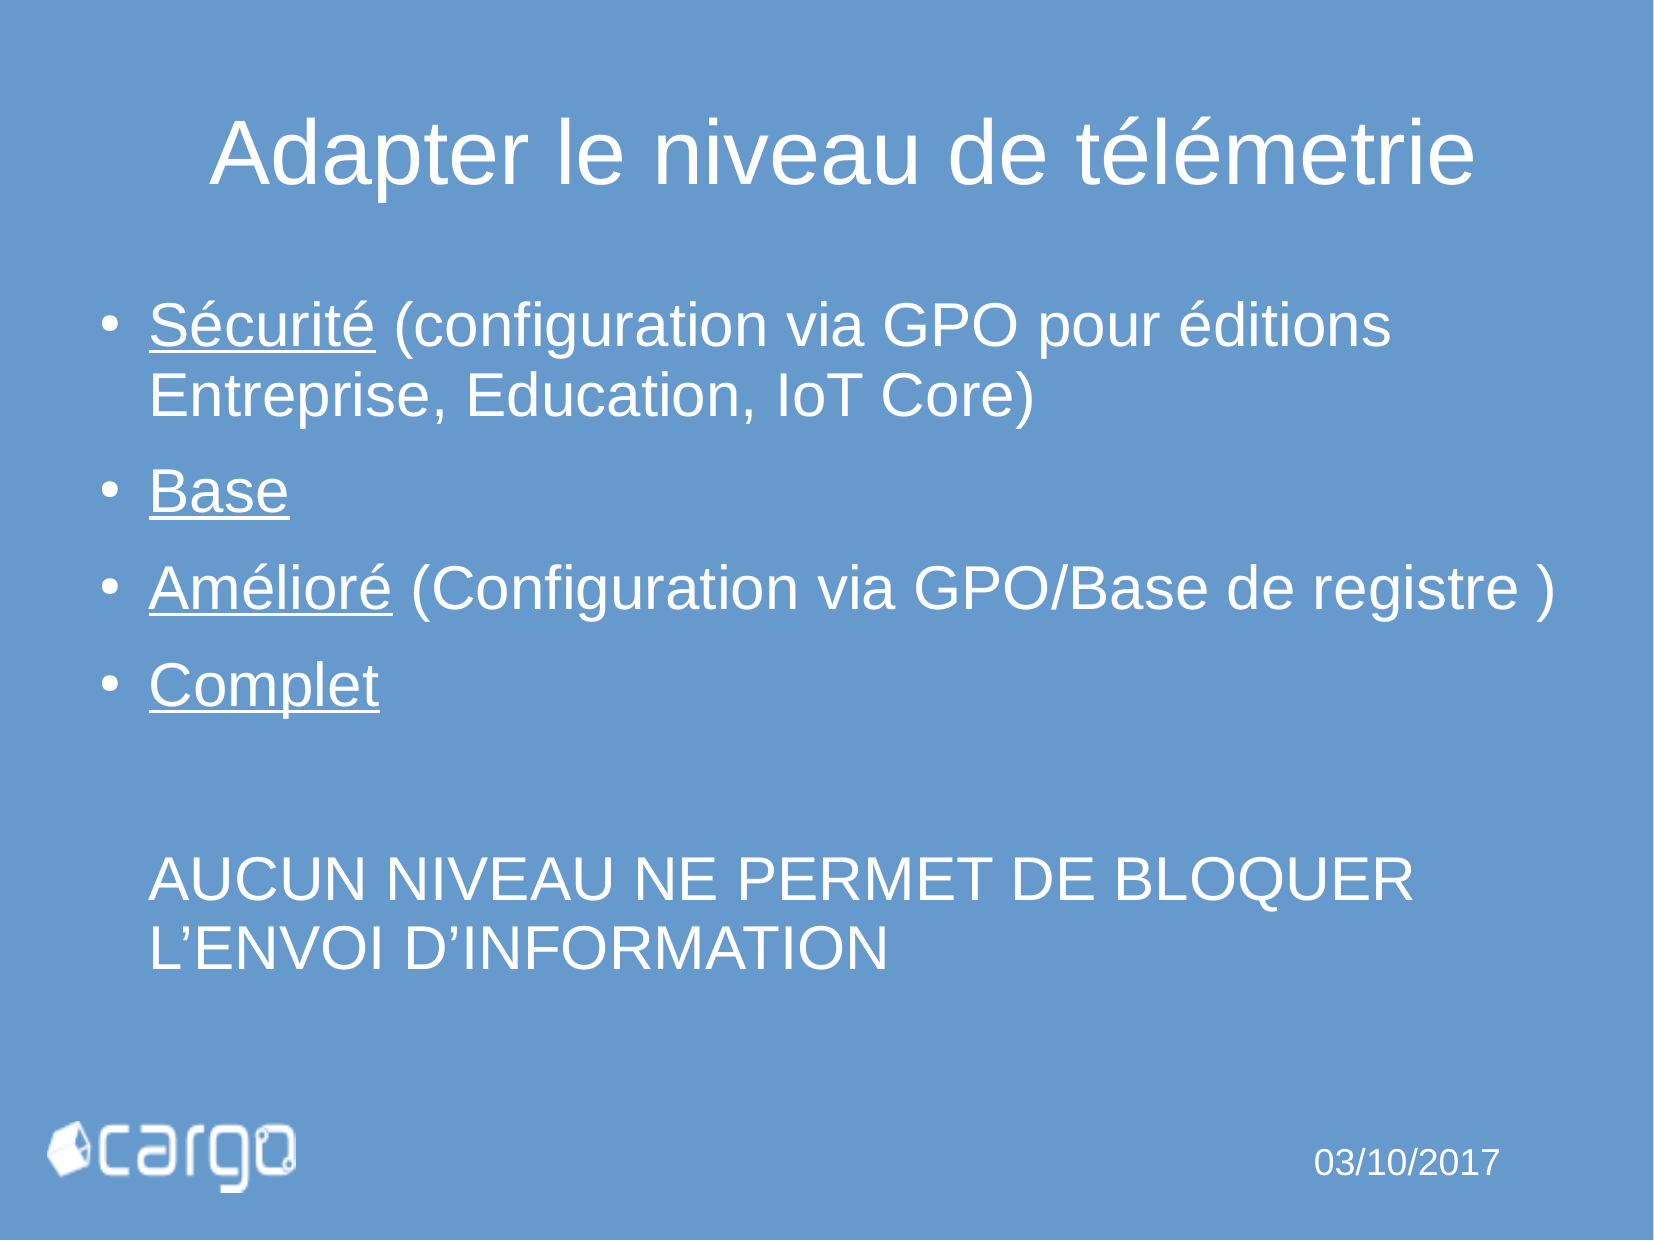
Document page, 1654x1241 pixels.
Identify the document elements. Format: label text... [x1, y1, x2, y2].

list Sécurité (configuration via GPO pour éditions Entreprise, Education, IoT Core) Base Amélioré (Configuration via GPO/Base de registre ) Complet AUCUN NIVEAU NE PERMET DE BLOQUER L’ENVOI D’INFORMATION [82, 290, 1571, 1010]
title Adapter le niveau de télémetrie [82, 49, 1571, 257]
text_box 03/10/2017 [1299, 1133, 1548, 1191]
picture [47, 1121, 296, 1193]
